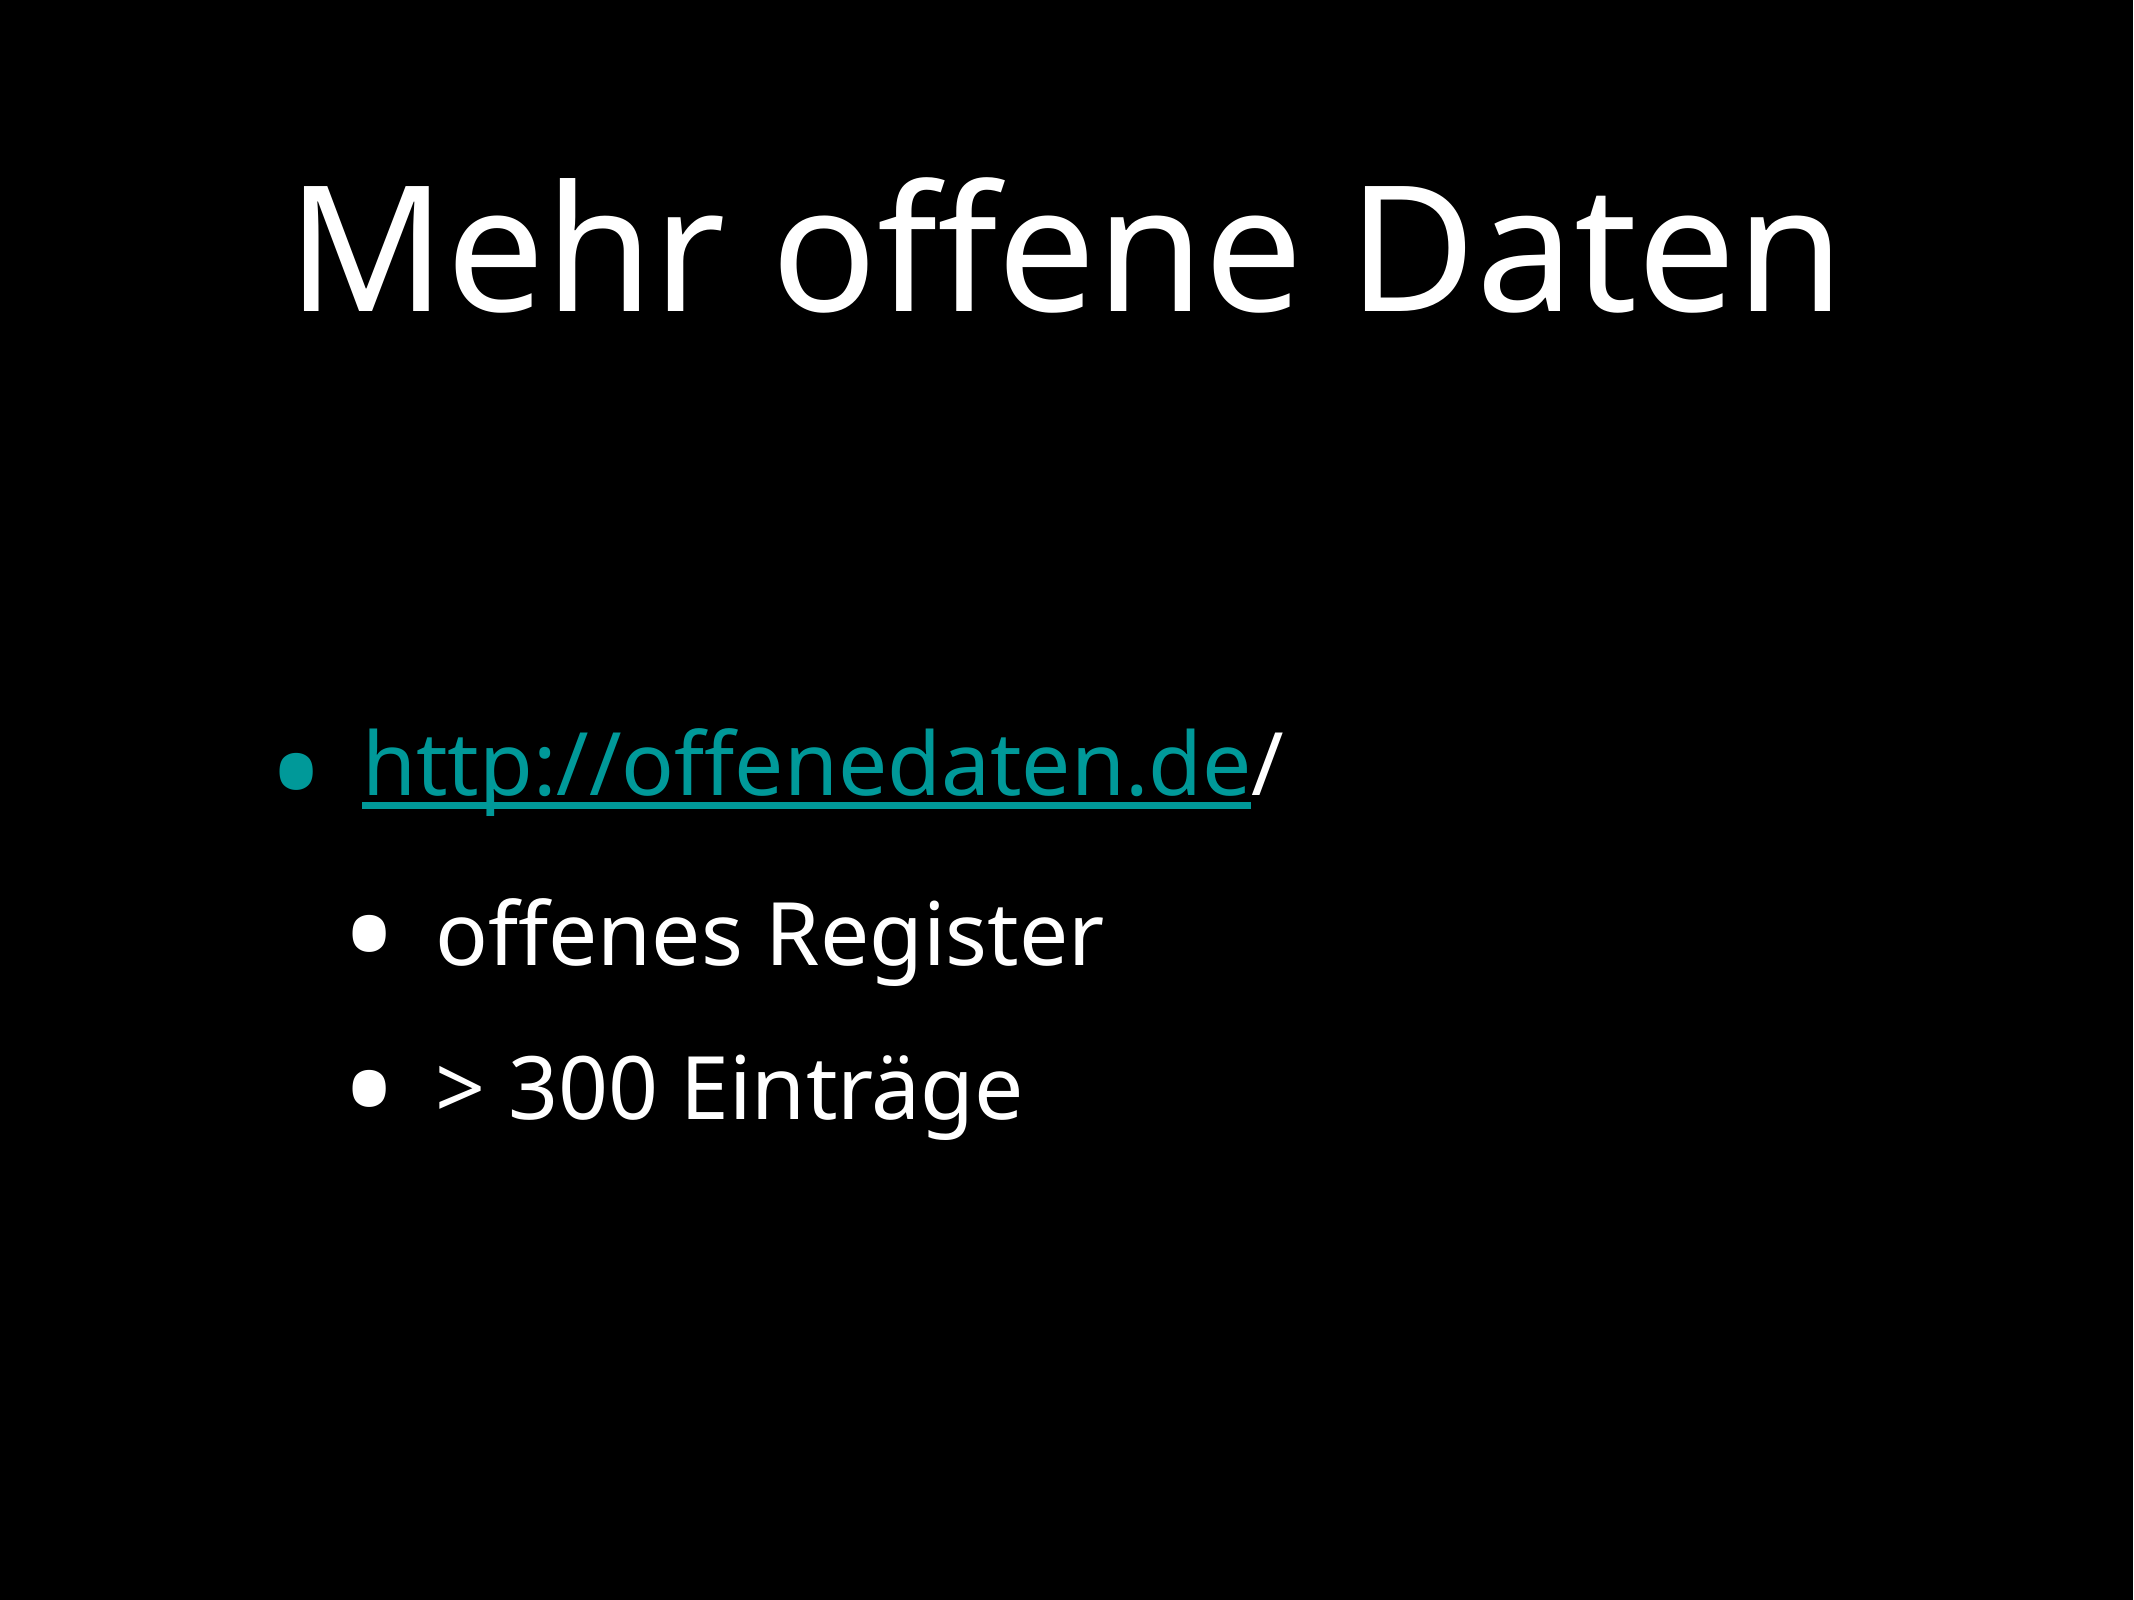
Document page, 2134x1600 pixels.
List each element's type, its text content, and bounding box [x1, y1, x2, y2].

list http://offenedaten.de/ offenes Register > 300 Einträge [208, 454, 1925, 1392]
title Mehr offene Daten [208, 41, 1925, 442]
